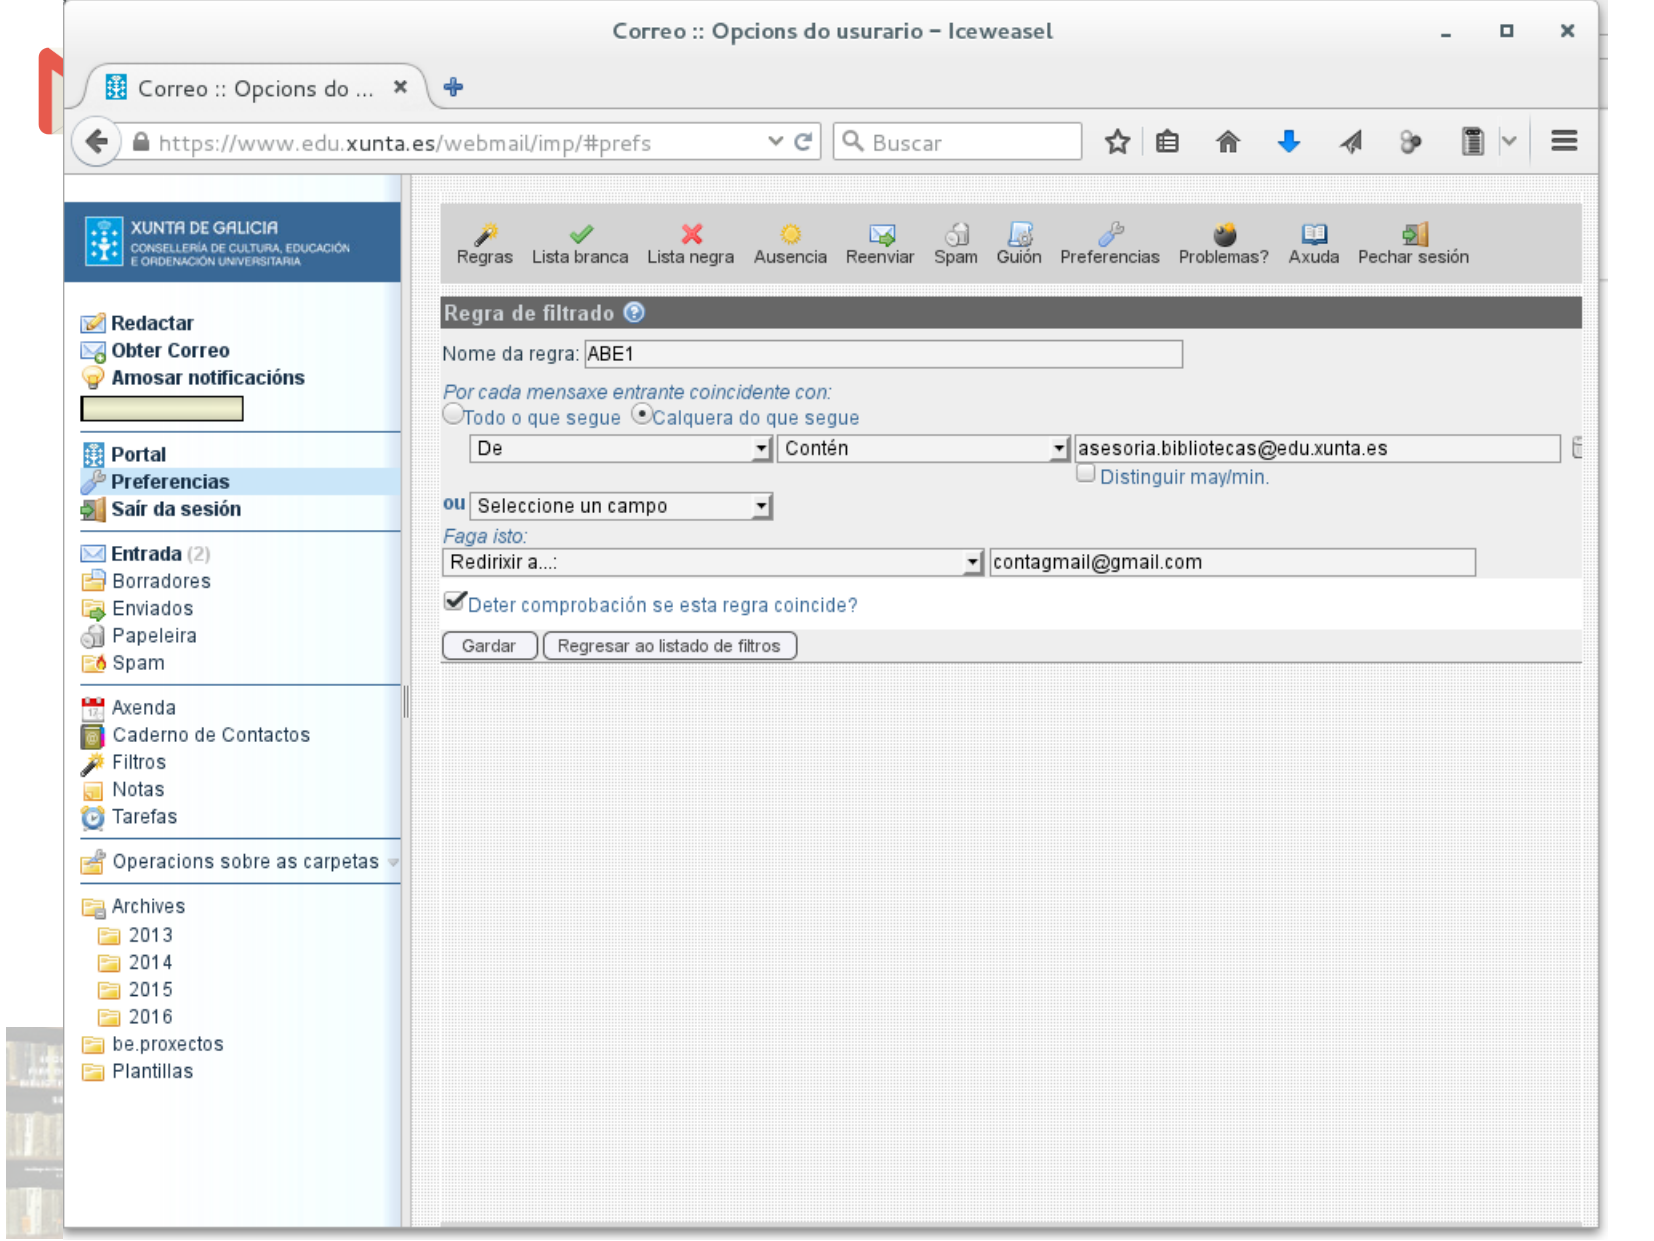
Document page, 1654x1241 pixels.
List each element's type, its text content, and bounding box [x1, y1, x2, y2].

text_box Como xestionar múltiples contas? [1608, 70, 1619, 154]
picture [6, 0, 1608, 1240]
